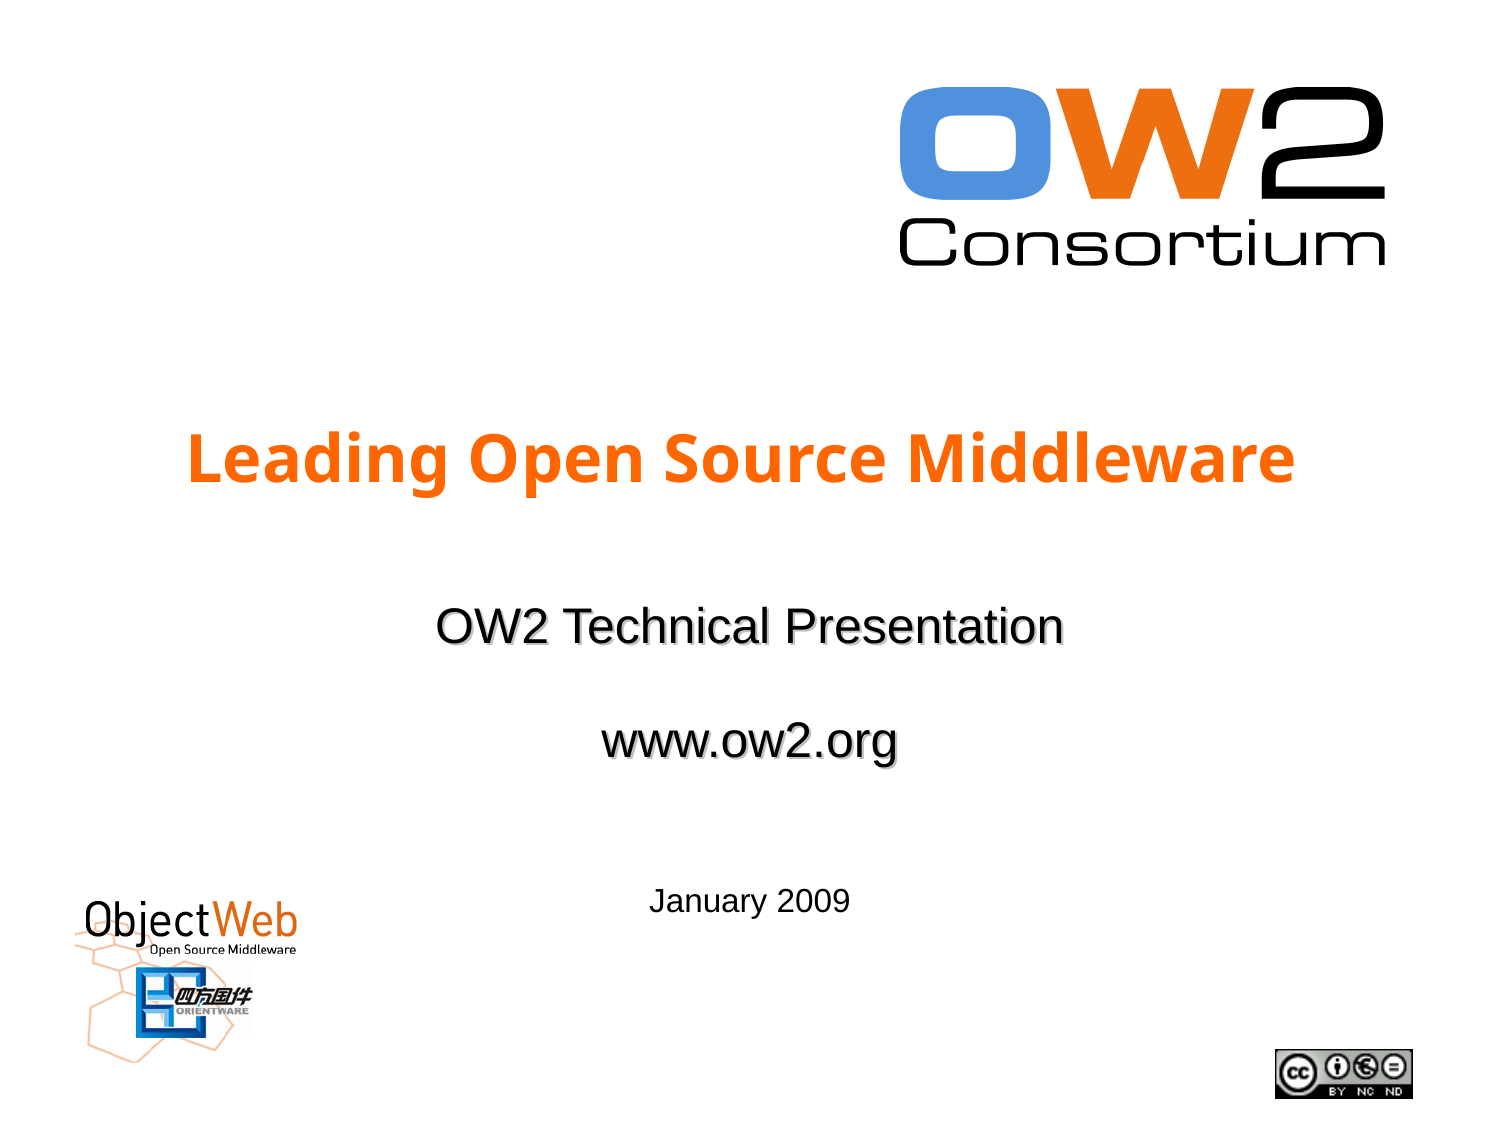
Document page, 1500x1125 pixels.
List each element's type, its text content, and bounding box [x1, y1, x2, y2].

subtitle OW2 Technical Presentation www.ow2.org January 2009 [337, 599, 1163, 1026]
title Leading Open Source Middleware [75, 403, 1426, 608]
picture [1275, 1049, 1413, 1099]
